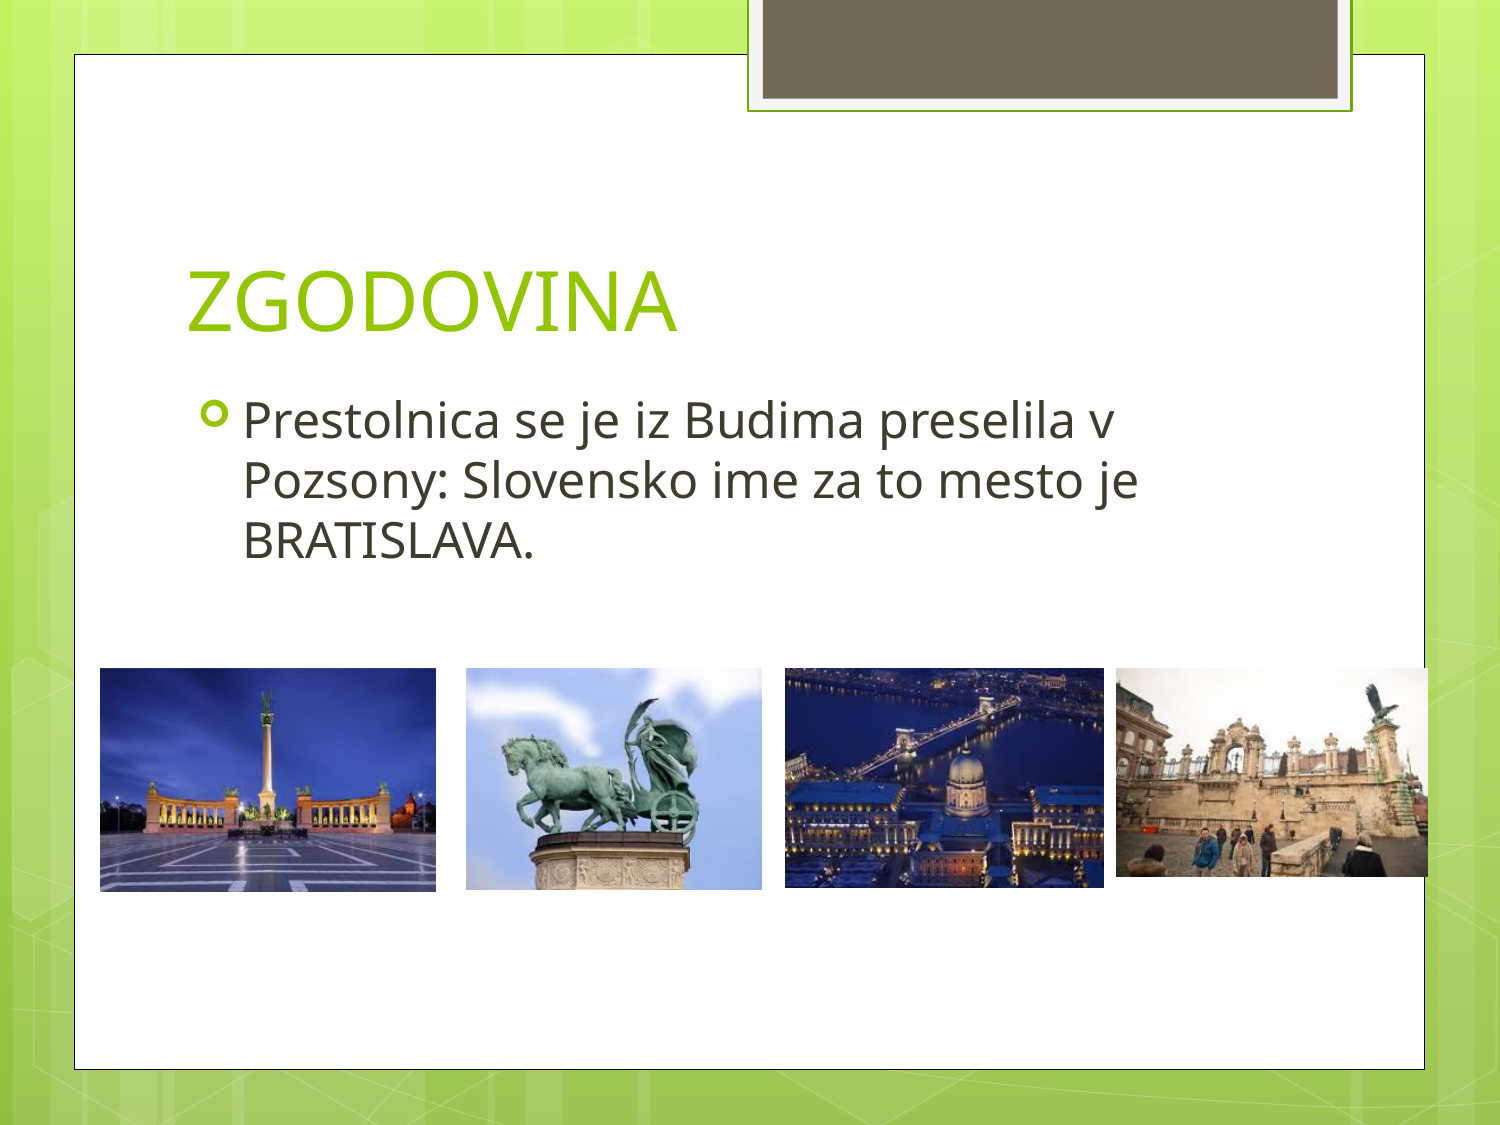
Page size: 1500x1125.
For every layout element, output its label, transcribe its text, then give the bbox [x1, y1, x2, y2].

picture [100, 668, 436, 892]
title ZGODOVINA [171, 168, 1324, 356]
list Prestolnica se je iz Budima preselila v Pozsony: Slovensko ime za to mesto je BRATISLAVA. [171, 381, 1283, 957]
picture [466, 668, 762, 891]
picture [1116, 668, 1428, 877]
picture [785, 668, 1104, 888]
